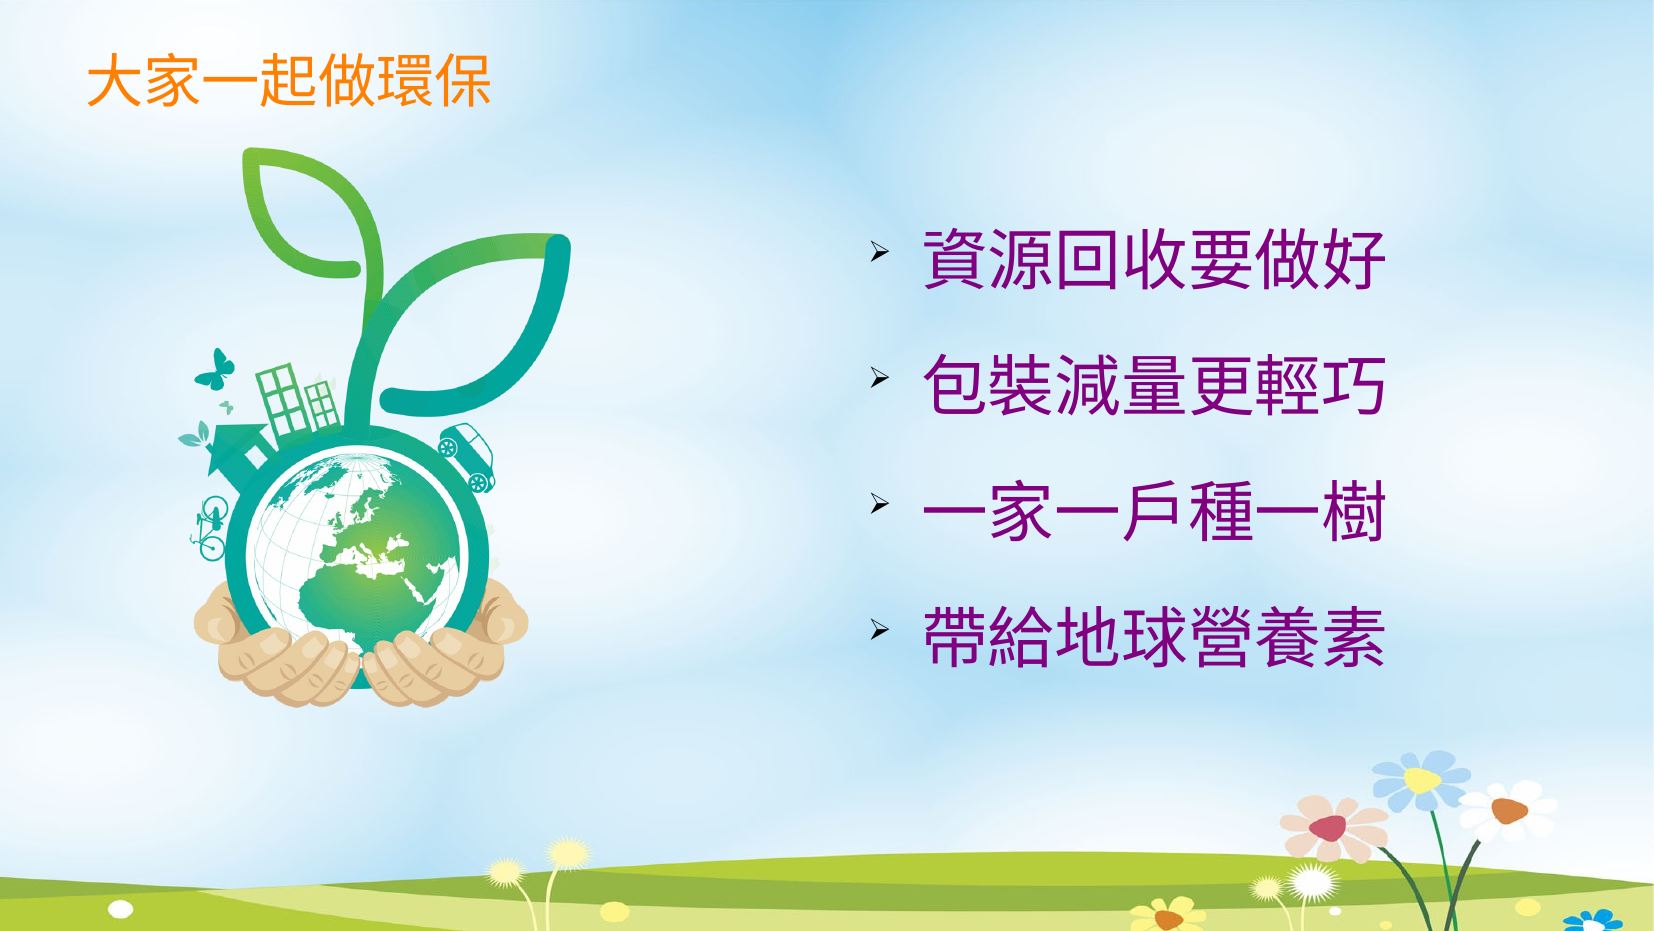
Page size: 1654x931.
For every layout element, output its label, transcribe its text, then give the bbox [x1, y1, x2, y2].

title 大家一起做環保 [0, 0, 1034, 156]
picture [0, 0, 1654, 931]
list 資源回收要做好 包裝減量更輕巧 一家一戶種一樹 帶給地球營養素 [850, 206, 1447, 747]
